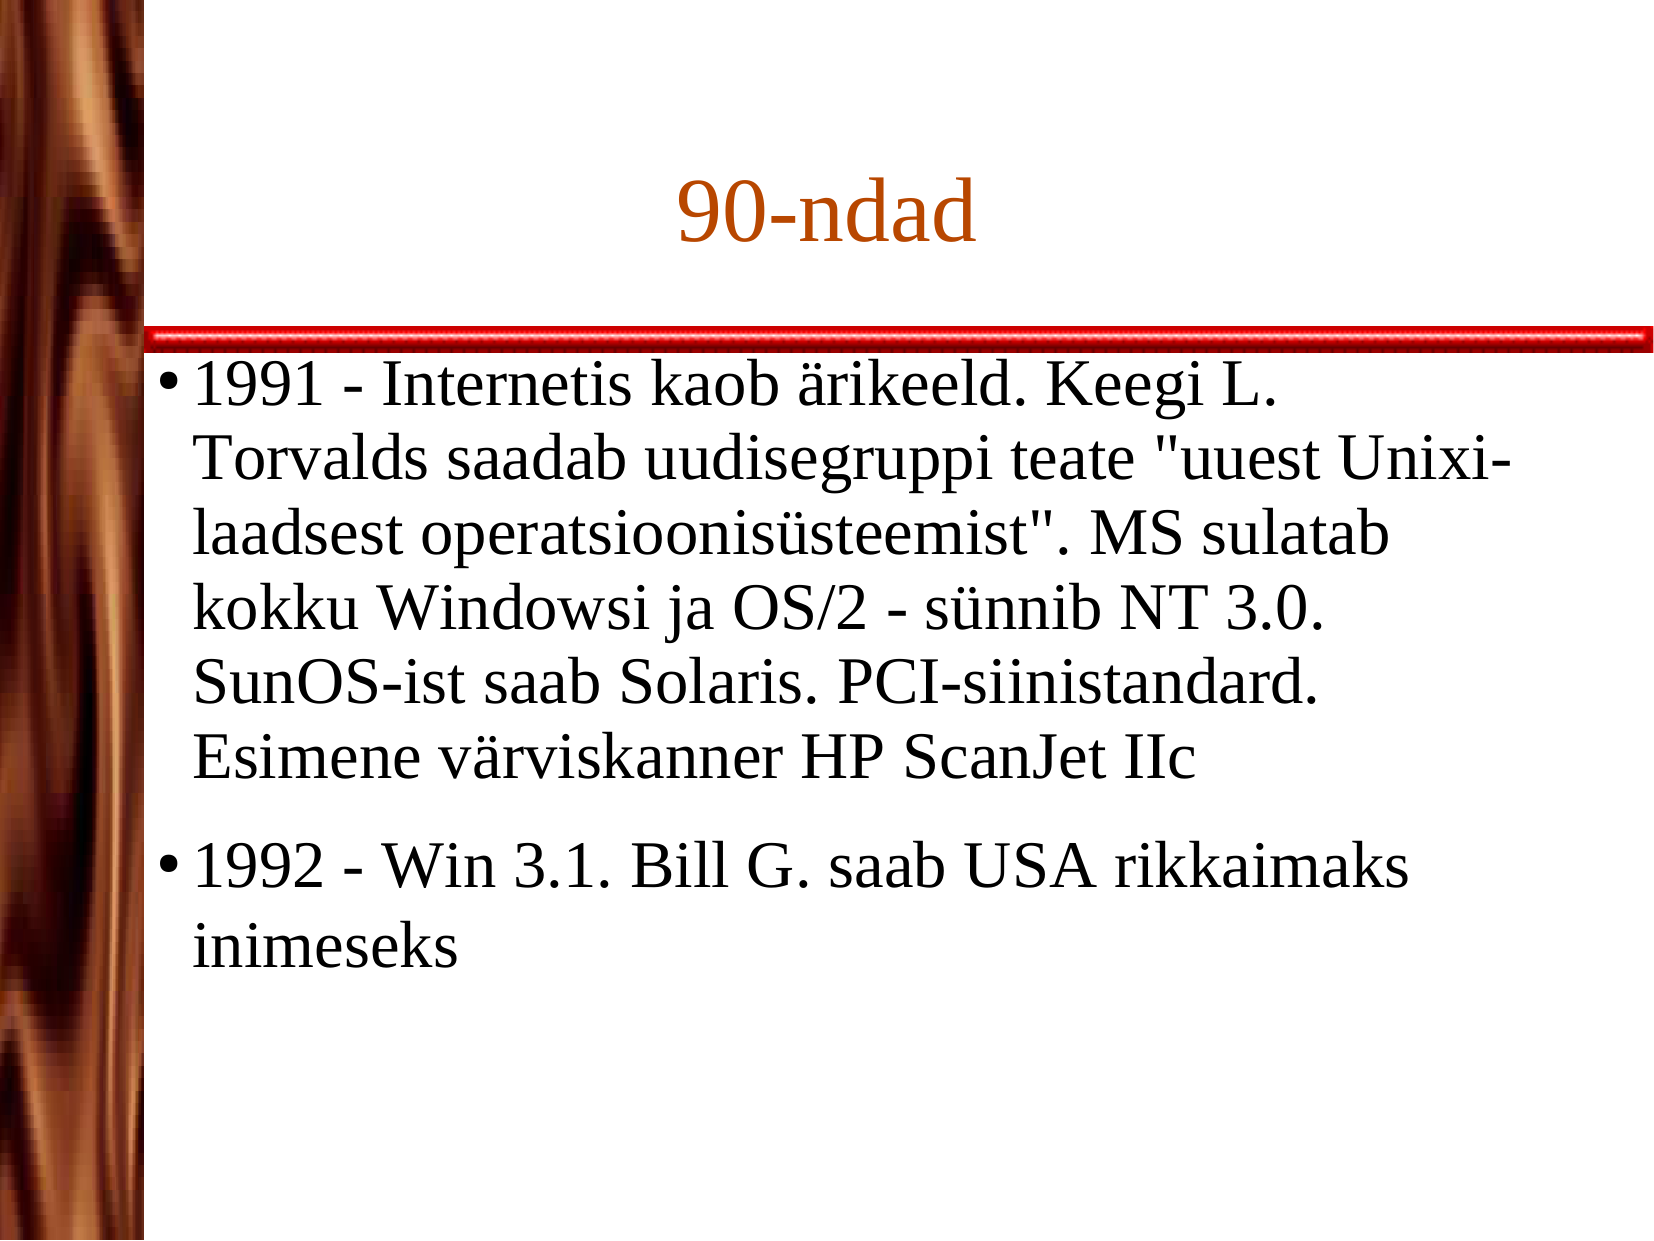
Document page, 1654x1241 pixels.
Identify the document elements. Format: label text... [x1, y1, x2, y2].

list 1991 - Internetis kaob ärikeeld. Keegi L. Torvalds saadab uudisegruppi teate "uuest Unixi-laadsest operatsioonisüsteemist". MS sulatab kokku Windowsi ja OS/2 - sünnib NT 3.0. SunOS-ist saab Solaris. PCI-siinistandard. Esimene värviskanner HP ScanJet IIc 1992 - Win 3.1. Bill G. saab USA rikkaimaks inimeseks [121, 344, 1533, 1126]
title 90-ndad [121, 100, 1533, 312]
picture [0, 0, 1654, 1240]
